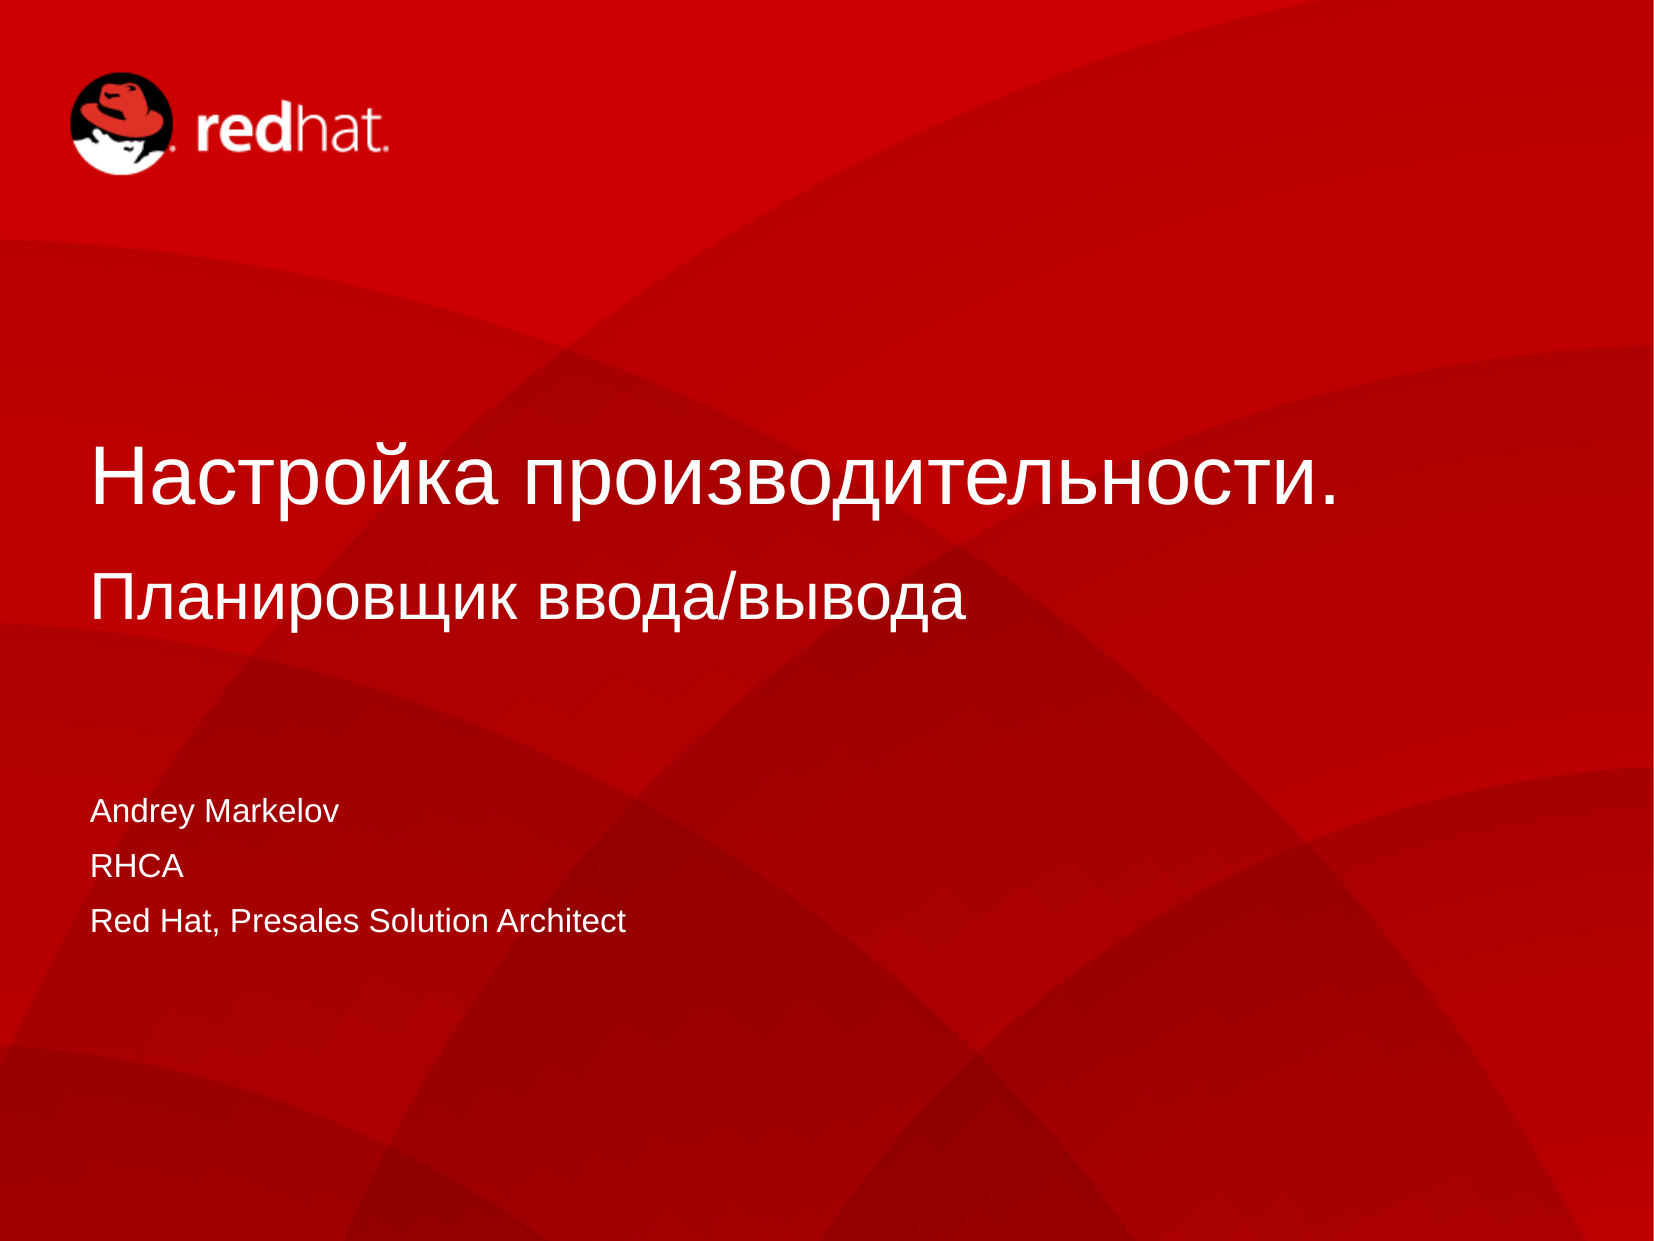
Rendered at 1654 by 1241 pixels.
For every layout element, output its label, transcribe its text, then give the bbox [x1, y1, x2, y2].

picture [0, 0, 1654, 1241]
text_box Настройка производительности. Планировщик ввода/вывода Andrey Markelov RHCA Red Hat, Presales Solution Architect [75, 375, 1613, 902]
